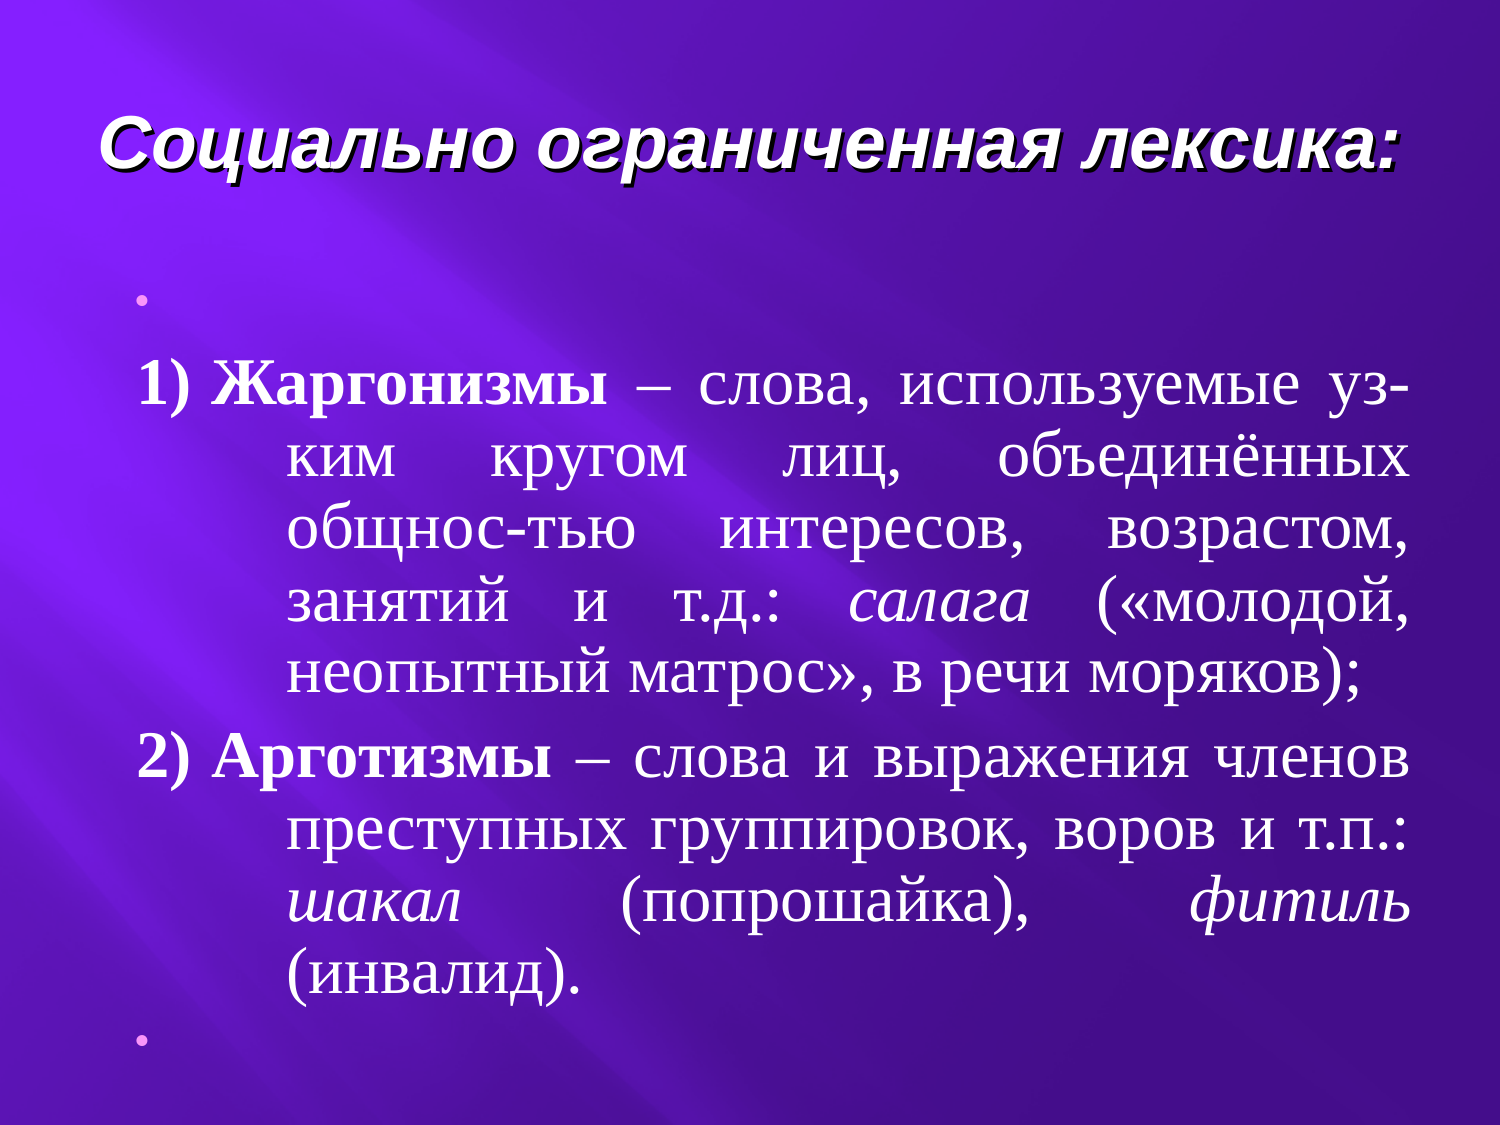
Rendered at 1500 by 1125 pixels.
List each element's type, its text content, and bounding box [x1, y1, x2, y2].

title Социально ограниченная лексика: [75, 45, 1426, 233]
list Жаргонизмы – слова, используемые уз-ким кругом лиц, объединённых общнос-тью интересов, возрастом, занятий и т.д.: салага («молодой, неопытный матрос», в речи моряков); Арготизмы – слова и выражения членов преступных группировок, воров и т.п.: шакал (попрошайка), фитиль (инвалид). [76, 267, 1427, 1040]
